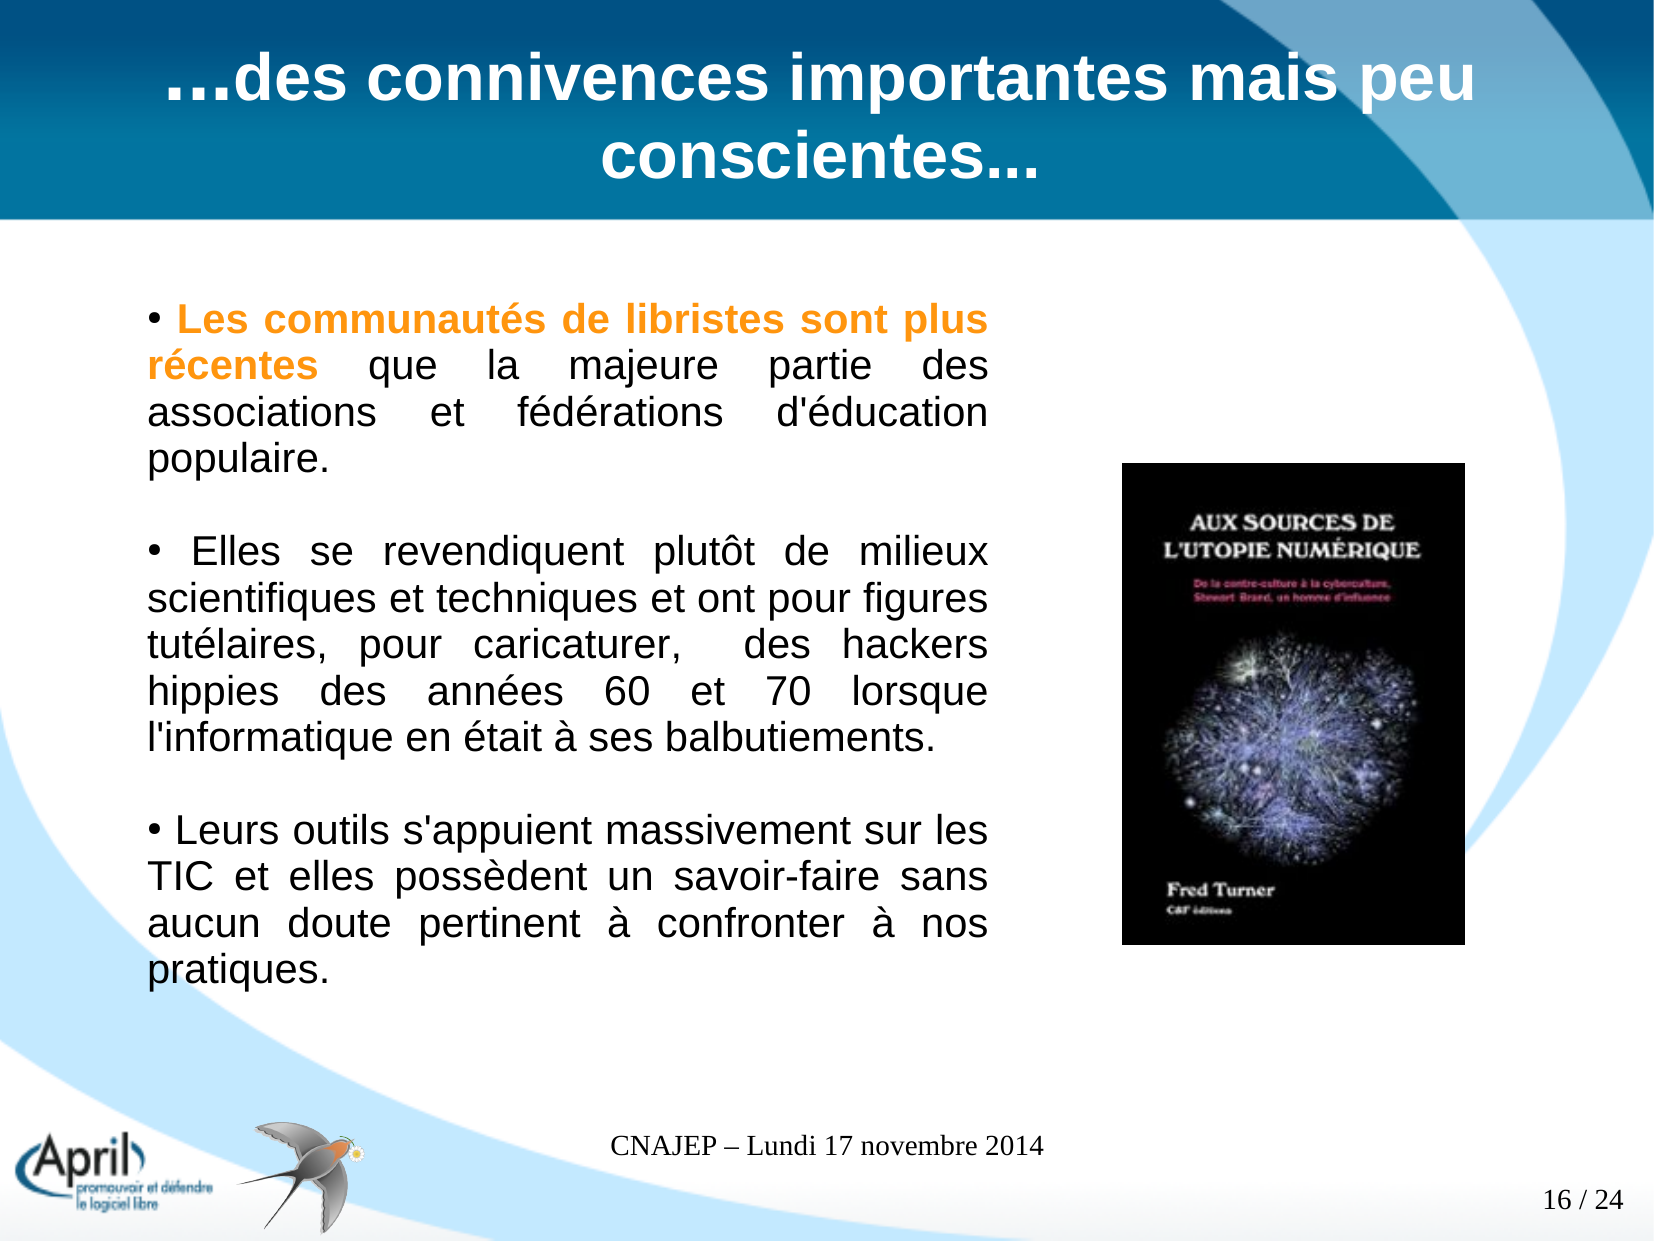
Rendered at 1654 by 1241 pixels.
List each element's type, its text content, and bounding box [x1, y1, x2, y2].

text_box Les communautés de libristes sont plus récentes que la majeure partie des associations et fédérations d'éducation populaire. Elles se revendiquent plutôt de milieux scientifiques et techniques et ont pour figures tutélaires, pour caricaturer, des hackers hippies des années 60 et 70 lorsque l'informatique en était à ses balbutiements. Leurs outils s'appuient massivement sur les TIC et elles possèdent un savoir-faire sans aucun doute pertinent à confronter à nos pratiques. [132, 288, 1004, 1047]
title ...des connivences importantes mais peu conscientes... [76, 5, 1565, 213]
picture [0, 0, 1654, 1241]
